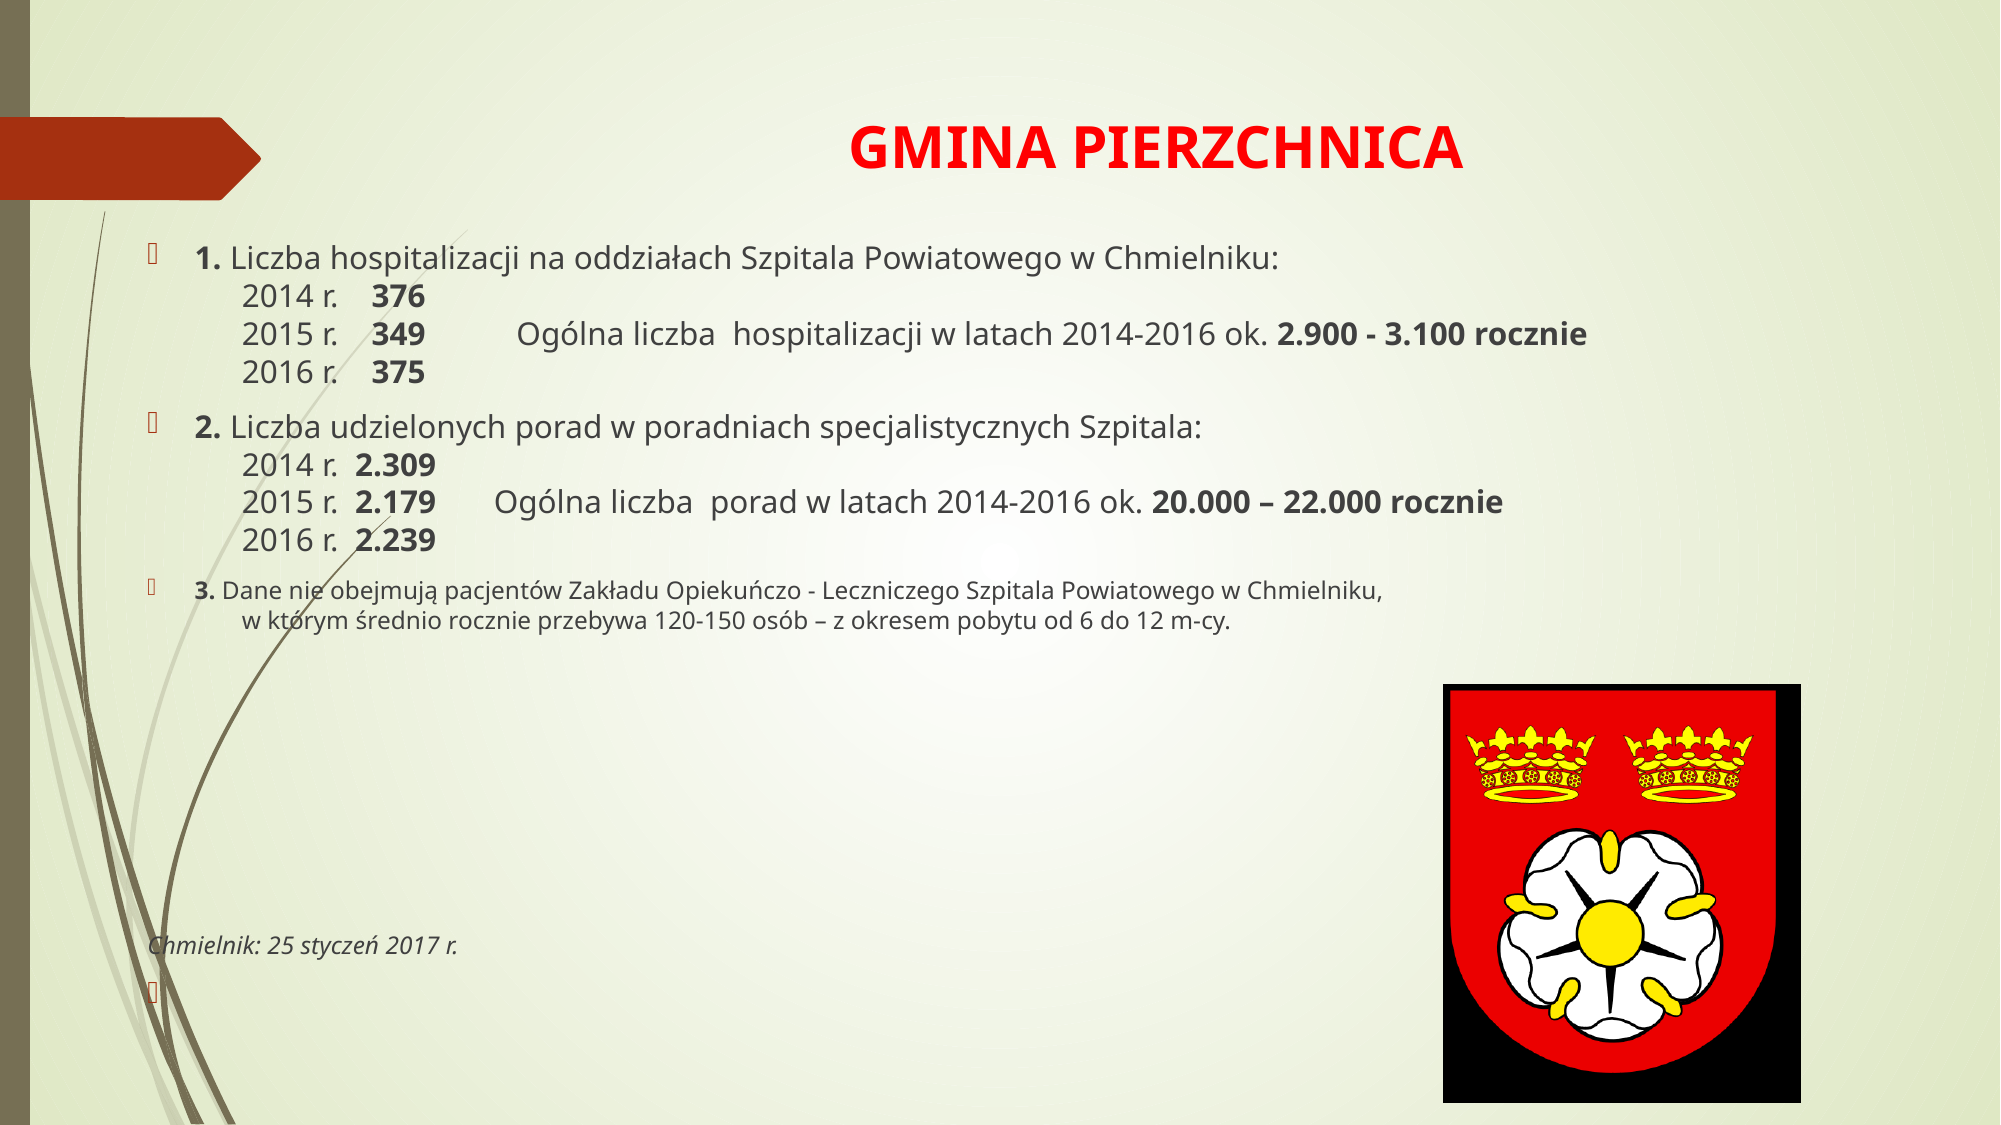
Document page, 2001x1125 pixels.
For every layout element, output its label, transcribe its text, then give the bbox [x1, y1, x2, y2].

picture [1443, 685, 1801, 1103]
title GMINA PIERZCHNICA [425, 102, 1888, 230]
list 1. Liczba hospitalizacji na oddziałach Szpitala Powiatowego w Chmielniku: 2014 r. 376 2015 r. 349 Ogólna liczba hospitalizacji w latach 2014-2016 ok. 2.900 - 3.100 rocznie 2016 r. 375 2. Liczba udzielonych porad w poradniach specjalistycznych Szpitala: 2014 r. 2.309 2015 r. 2.179 Ogólna liczba porad w latach 2014-2016 ok. 20.000 – 22.000 rocznie 2016 r. 2.239 3. Dane nie obejmują pacjentów Zakładu Opiekuńczo - Leczniczego Szpitala Powiatowego w Chmielniku, w którym średnio rocznie przebywa 120-150 osób – z okresem pobytu od 6 do 12 m-cy. Chmielnik: 25 styczeń 2017 r. [132, 230, 1888, 970]
